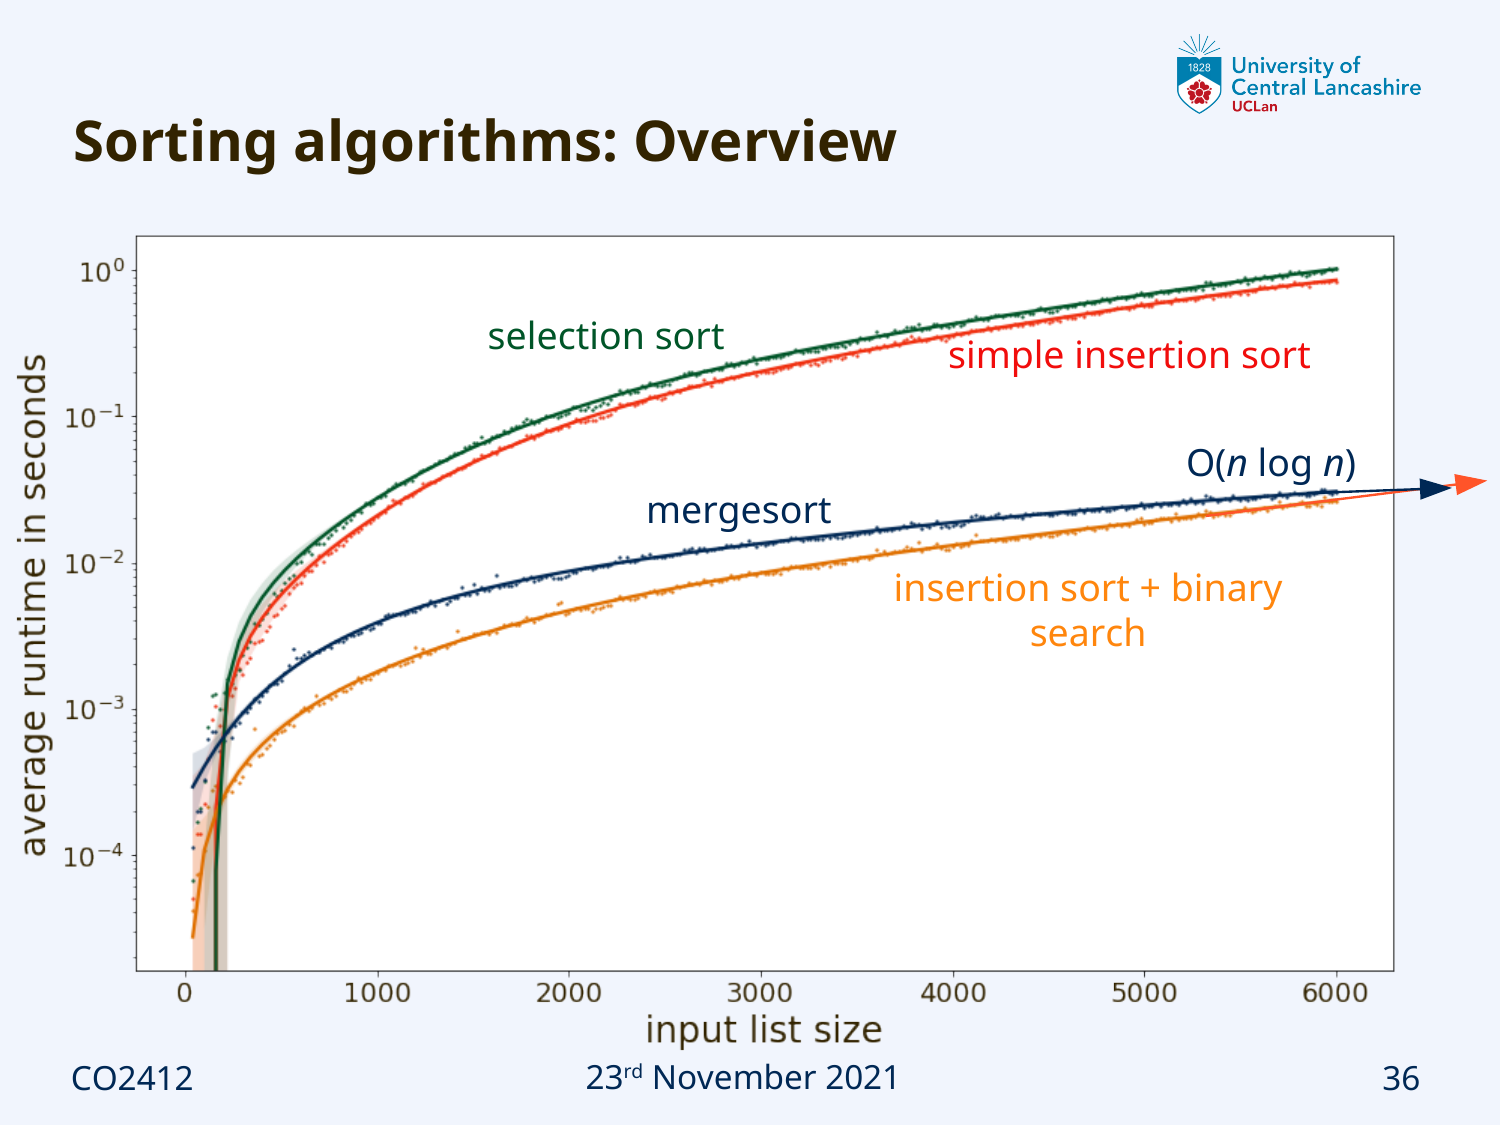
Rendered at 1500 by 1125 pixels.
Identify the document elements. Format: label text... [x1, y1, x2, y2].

text_box mergesort [466, 478, 1012, 539]
text_box selection sort [333, 304, 879, 365]
picture [8, 225, 1404, 1061]
text_box insertion sort + binary search [816, 556, 1361, 617]
text_box O(n log n) [1147, 431, 1395, 492]
text_box simple insertion sort [857, 323, 1402, 384]
picture [1177, 34, 1421, 54]
title Sorting algorithms: Overview [58, 54, 1500, 224]
